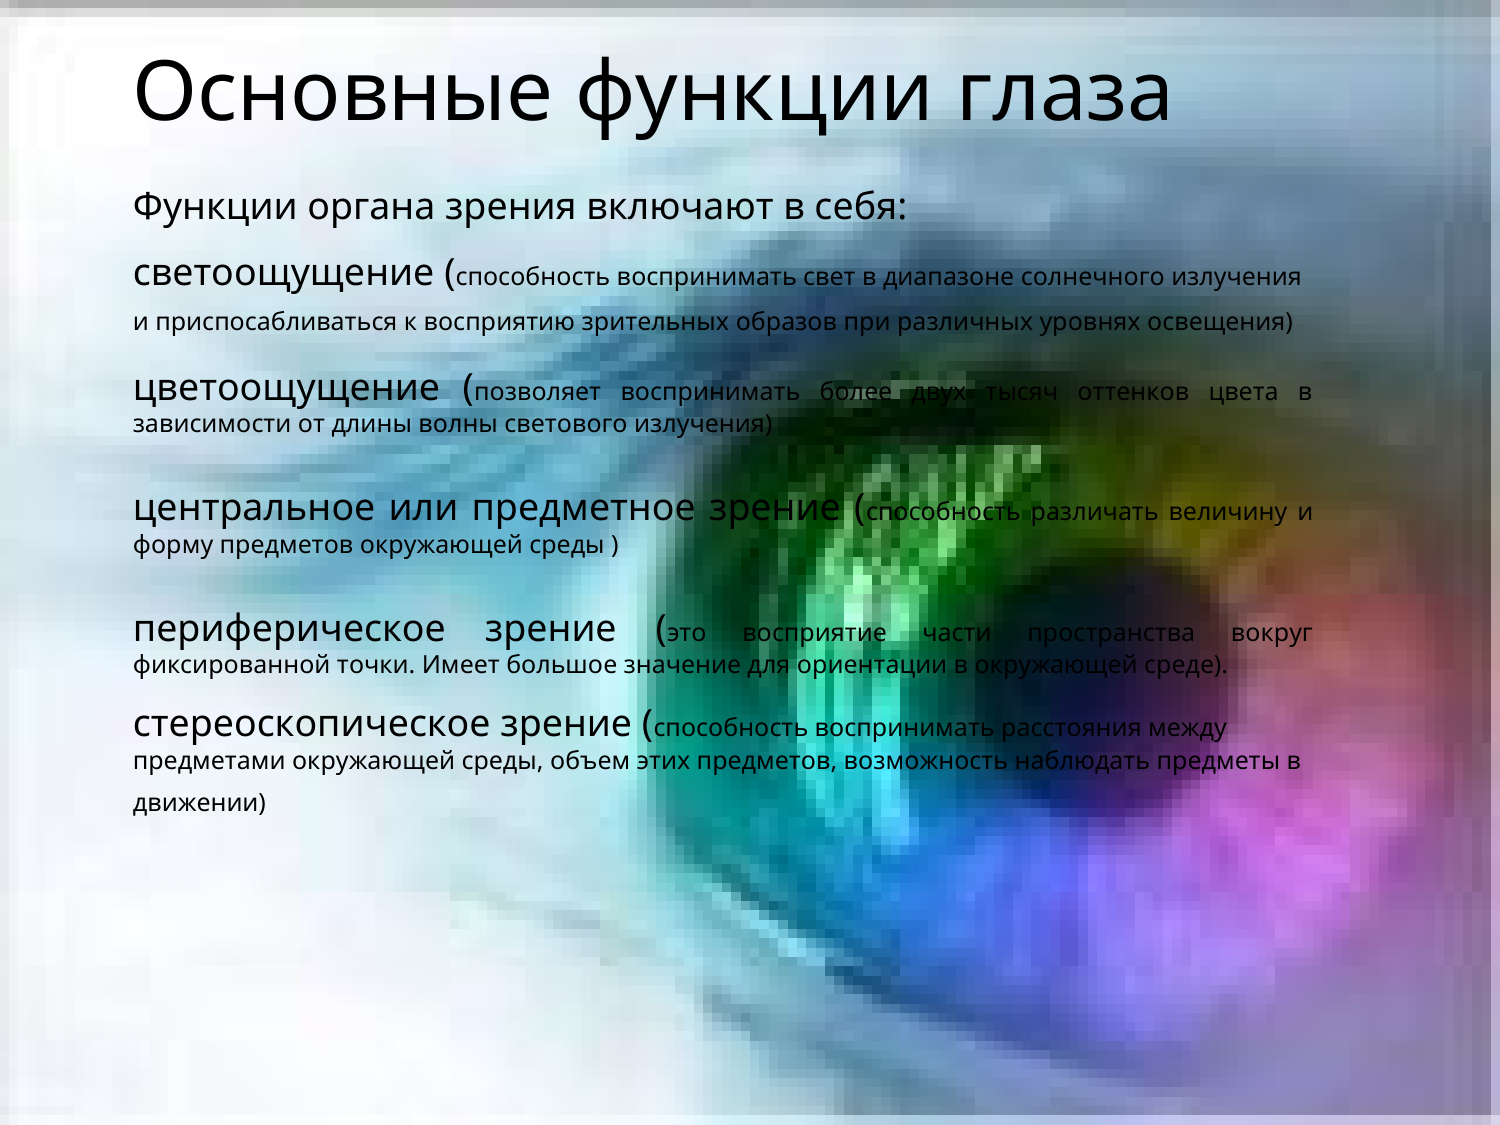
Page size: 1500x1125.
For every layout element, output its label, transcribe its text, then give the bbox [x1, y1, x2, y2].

picture [0, 0, 1500, 1125]
text_box Основные функции глаза Функции органа зрения включают в себя: светоощущение (способность воспринимать свет в диапазоне солнечного излучения и приспосабливаться к восприятию зрительных образов при различных уровнях освещения) цветоощущение (позволяет воспринимать более двух тысяч оттенков цвета в зависимости от длины волны светового излучения) центральное или предметное зрение (способность различать величину и форму предметов окружающей среды ) периферическое зрение (это восприятие части пространства вокруг фиксированной точки. Имеет большое значение для ориентации в окружающей среде). стереоскопическое зрение (способность воспринимать расстояния между предметами окружающей среды, объем этих предметов, возможность наблюдать предметы в движении) [118, 29, 1329, 1125]
